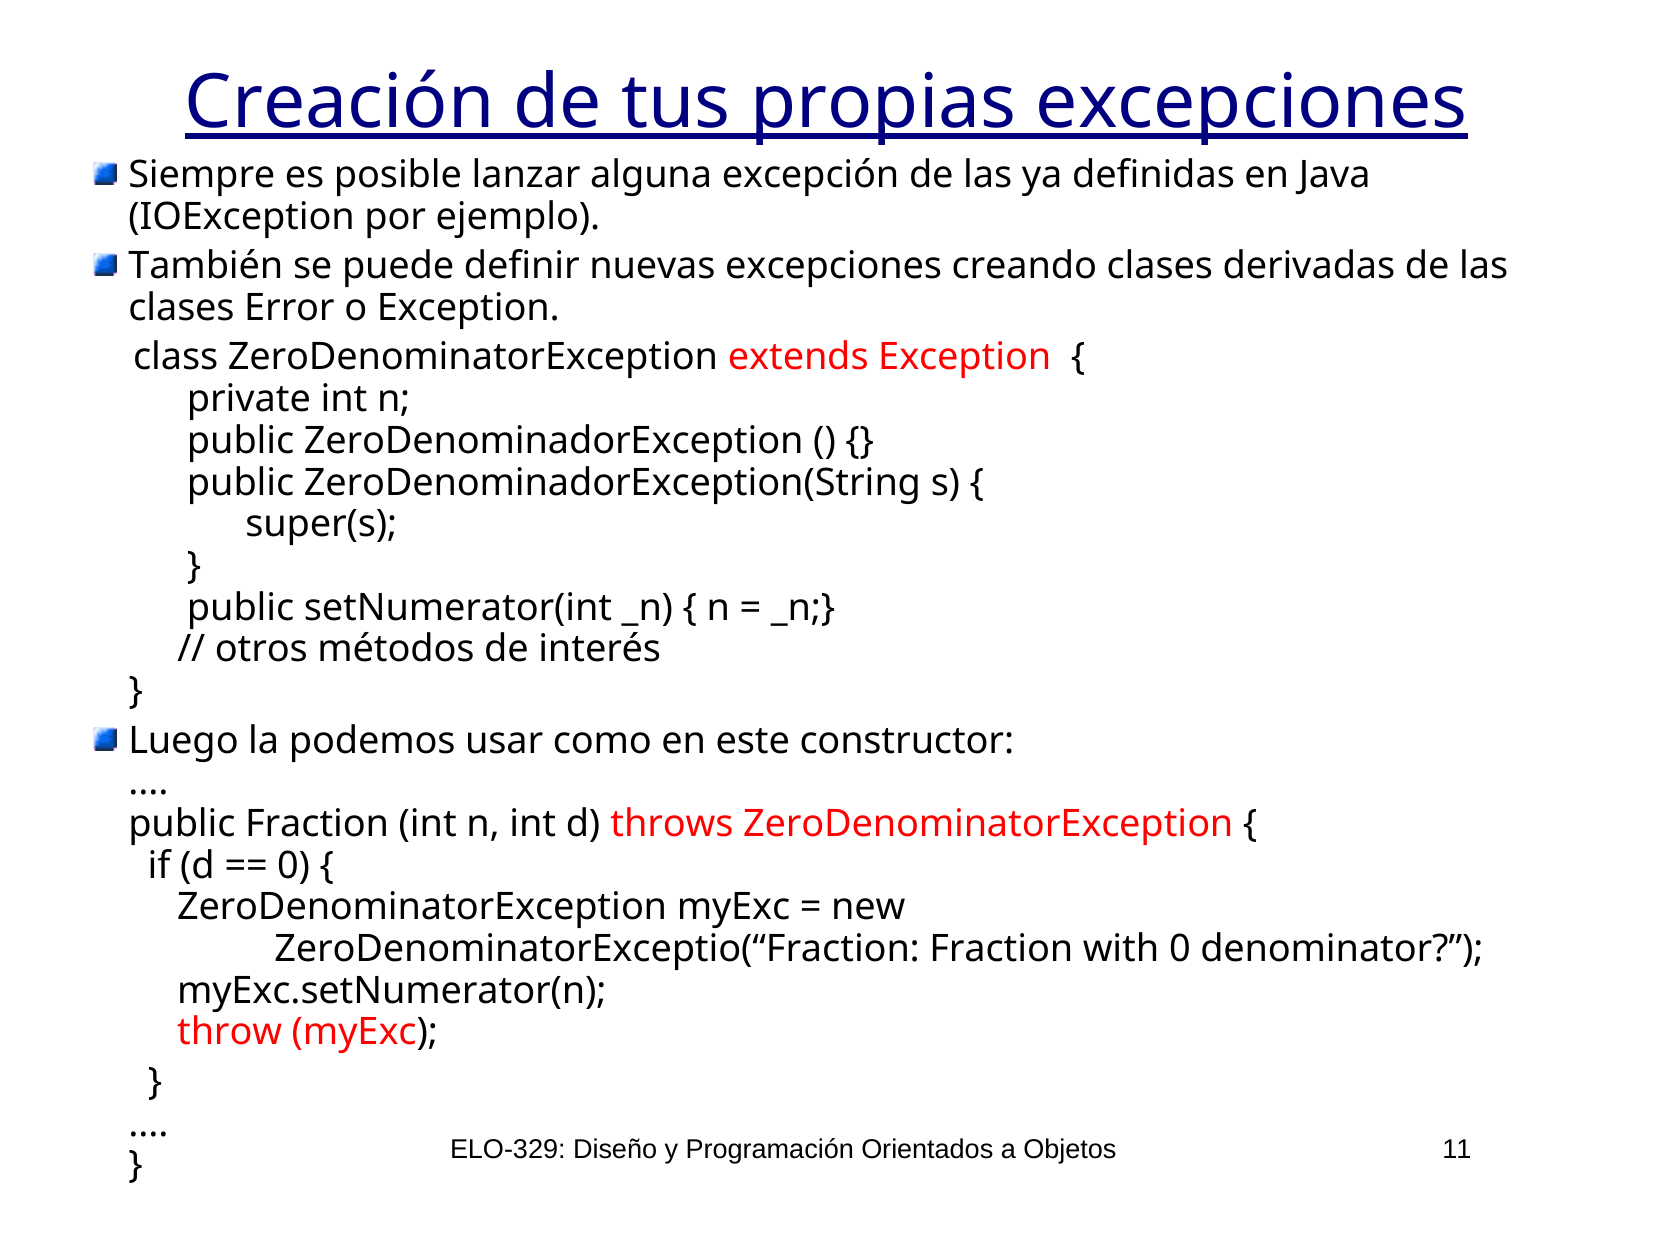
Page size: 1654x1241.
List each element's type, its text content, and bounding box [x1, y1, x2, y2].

list Siempre es posible lanzar alguna excepción de las ya definidas en Java (IOException por ejemplo). También se puede definir nuevas excepciones creando clases derivadas de las clases Error o Exception. class ZeroDenominatorException extends Exception { private int n; public ZeroDenominadorException () {} public ZeroDenominadorException(String s) { super(s); } public setNumerator(int _n) { n = _n;} // otros métodos de interés } Luego la podemos usar como en este constructor: .... public Fraction (int n, int d) throws ZeroDenominatorException { if (d == 0) { ZeroDenominatorException myExc = new ZeroDenominatorExceptio(“Fraction: Fraction with 0 denominator?”); myExc.setNumerator(n); throw (myExc); } .... } [82, 149, 1576, 1195]
title Creación de tus propias excepciones [82, 49, 1571, 149]
